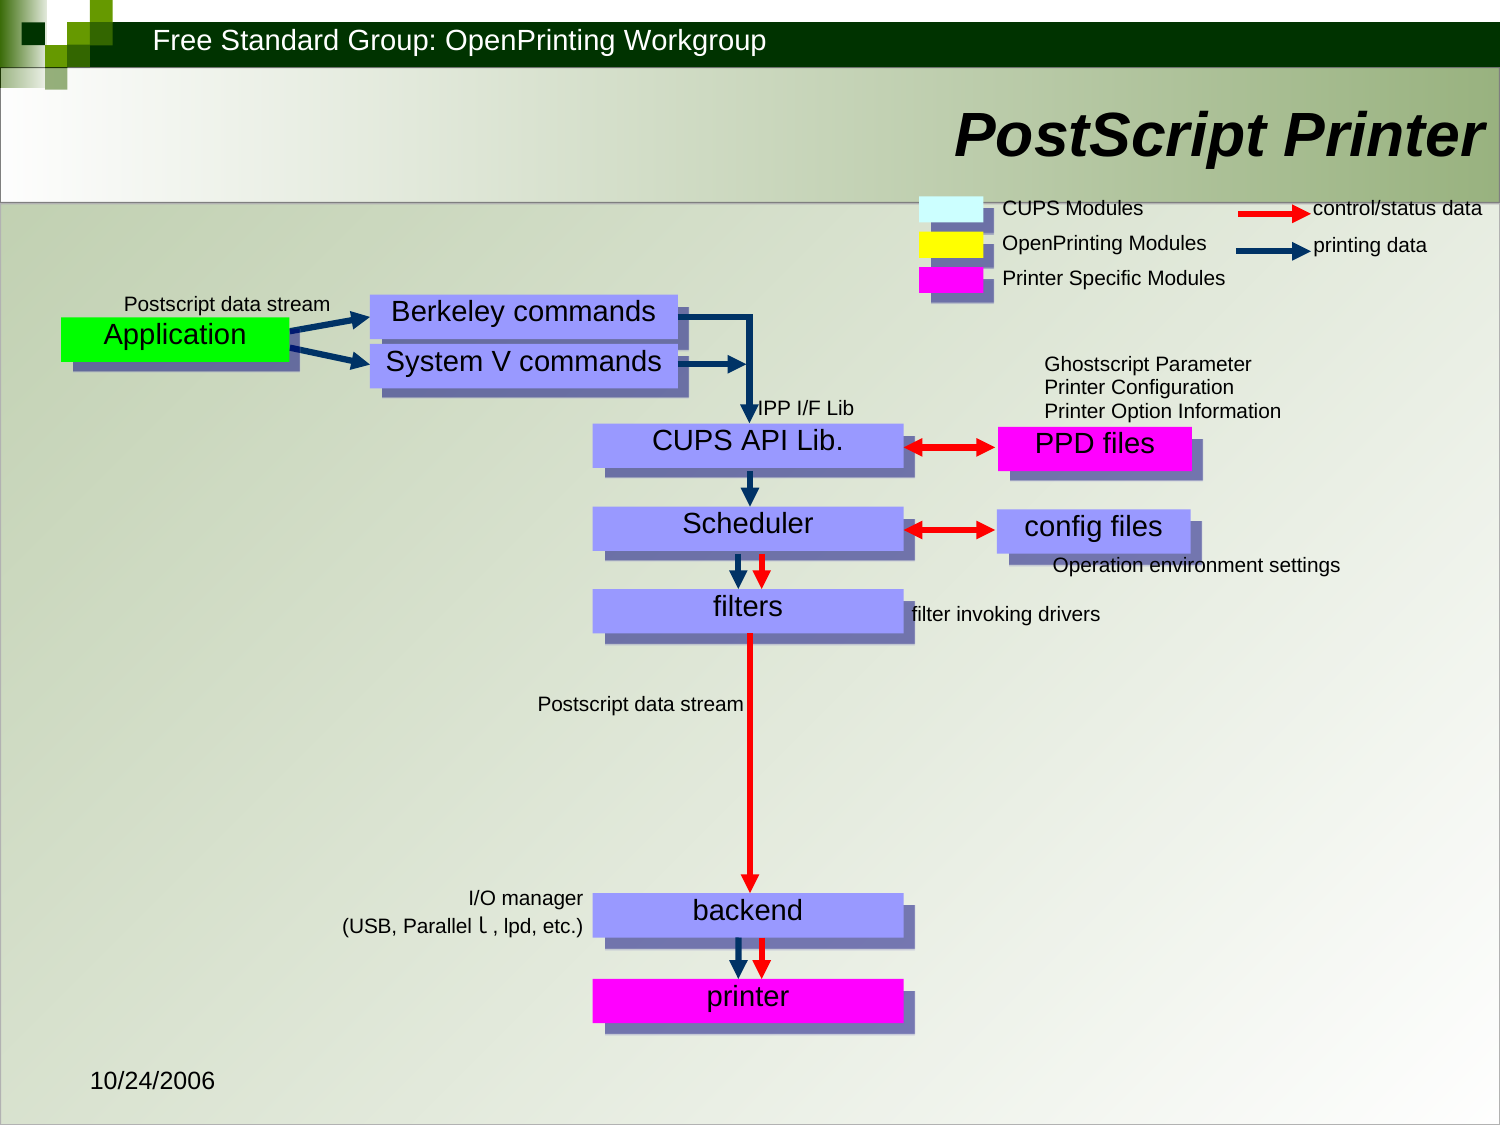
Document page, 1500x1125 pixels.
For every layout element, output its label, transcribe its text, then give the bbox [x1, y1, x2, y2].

text_box Berkeley commands [369, 294, 678, 340]
text_box CUPS API Lib. [592, 423, 904, 468]
text_box CUPS Modules [1002, 196, 1144, 220]
text_box Operation environment settings [1052, 553, 1341, 577]
text_box System V commands [369, 343, 678, 389]
text_box [919, 196, 984, 223]
text_box [919, 231, 984, 258]
text_box Postscript data stream [537, 692, 744, 716]
text_box OpenPrinting Modules [1002, 231, 1207, 256]
text_box control/status data [1312, 196, 1483, 220]
text_box printer [592, 978, 904, 1024]
text_box Ghostscript Parameter Printer Configuration Printer Option Information [1044, 352, 1282, 423]
text_box IPP I/F Lib [757, 396, 855, 420]
text_box PPD files [998, 426, 1192, 472]
title PostScript Printer [0, 67, 1500, 203]
text_box Scheduler [592, 506, 904, 551]
text_box filters [592, 589, 904, 634]
text_box I/O manager (USB, Parallelｌ, lpd, etc.) [341, 886, 584, 940]
text_box Printer Specific Modules [1002, 267, 1226, 291]
text_box printing data [1313, 233, 1428, 258]
text_box Application [61, 317, 290, 362]
text_box filter invoking drivers [911, 602, 1101, 626]
text_box config files [996, 509, 1191, 554]
text_box Postscript data stream [123, 292, 331, 316]
text_box [919, 267, 984, 293]
text_box backend [592, 893, 904, 938]
